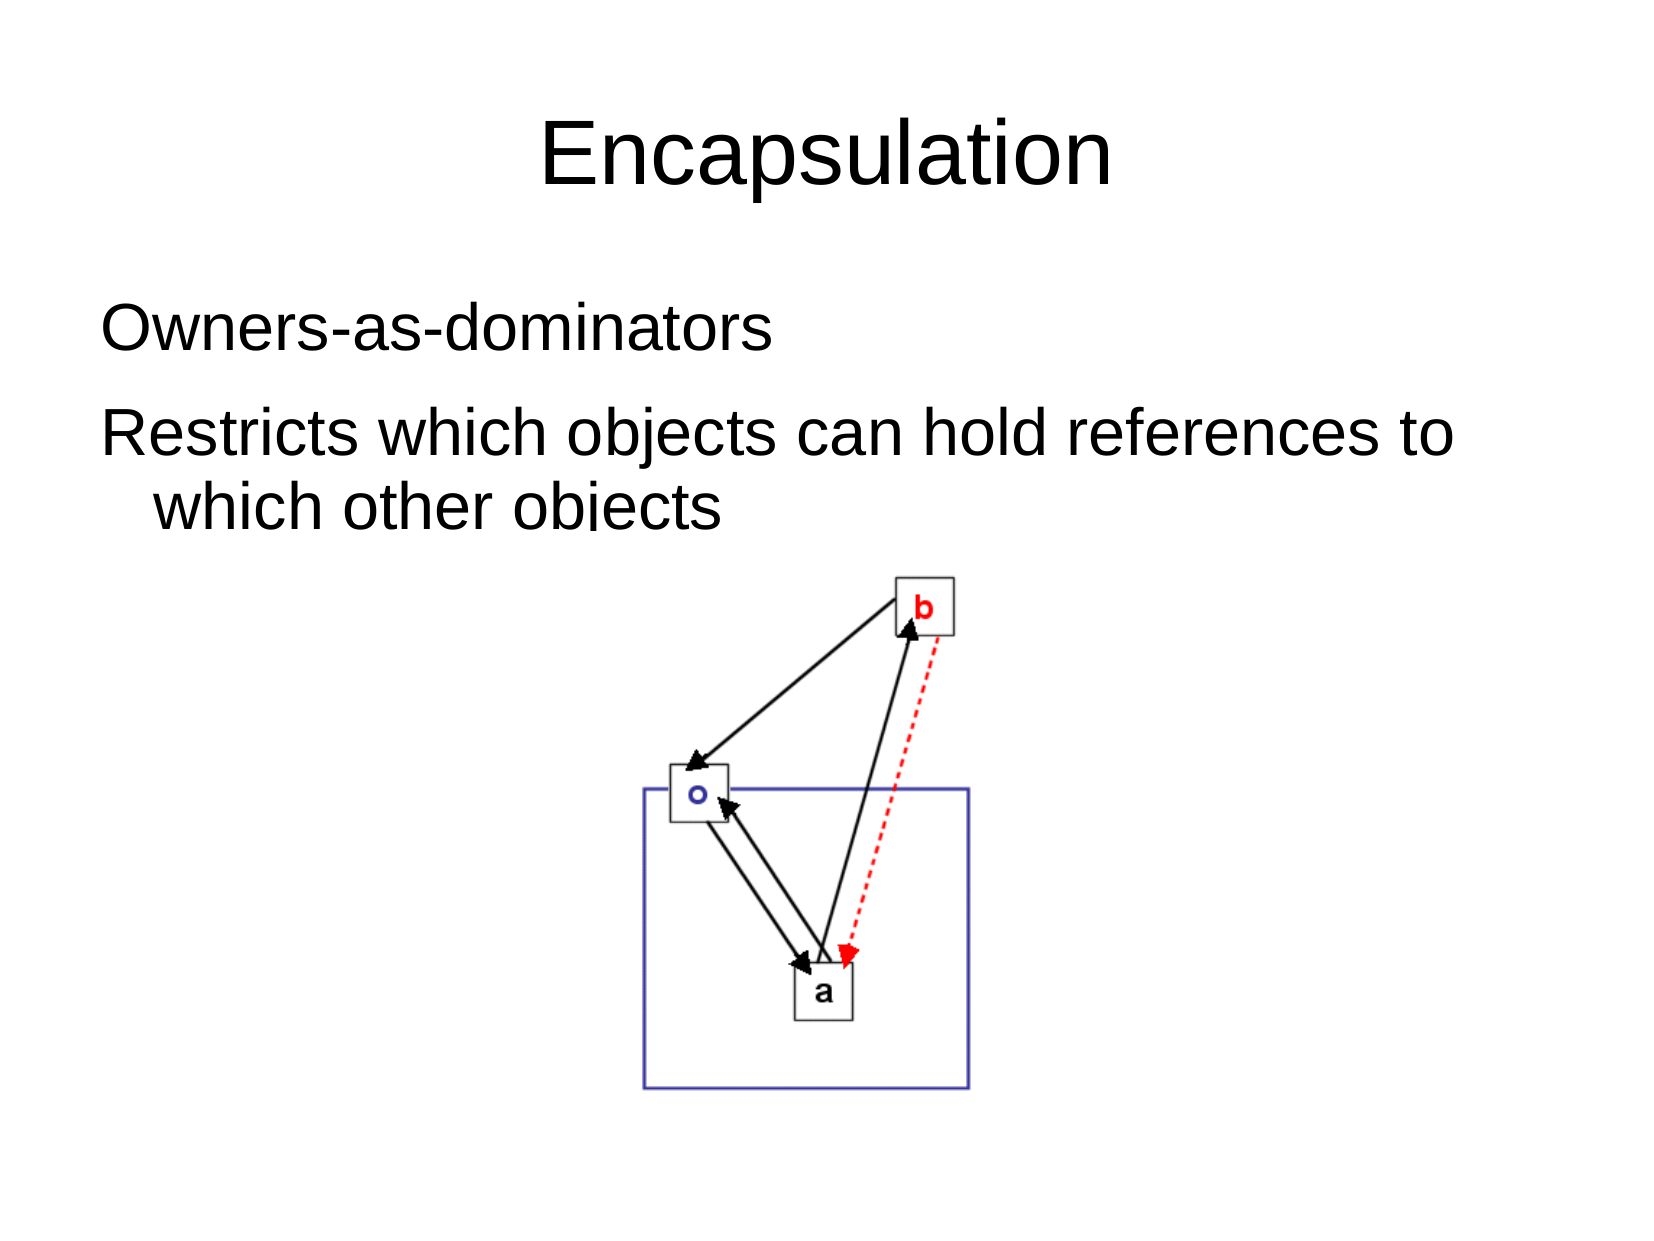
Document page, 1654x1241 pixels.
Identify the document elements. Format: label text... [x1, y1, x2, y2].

title Encapsulation [82, 56, 1571, 250]
picture [531, 531, 1182, 1182]
list Owners-as-dominators Restricts which objects can hold references to which other objects [82, 290, 1571, 1094]
